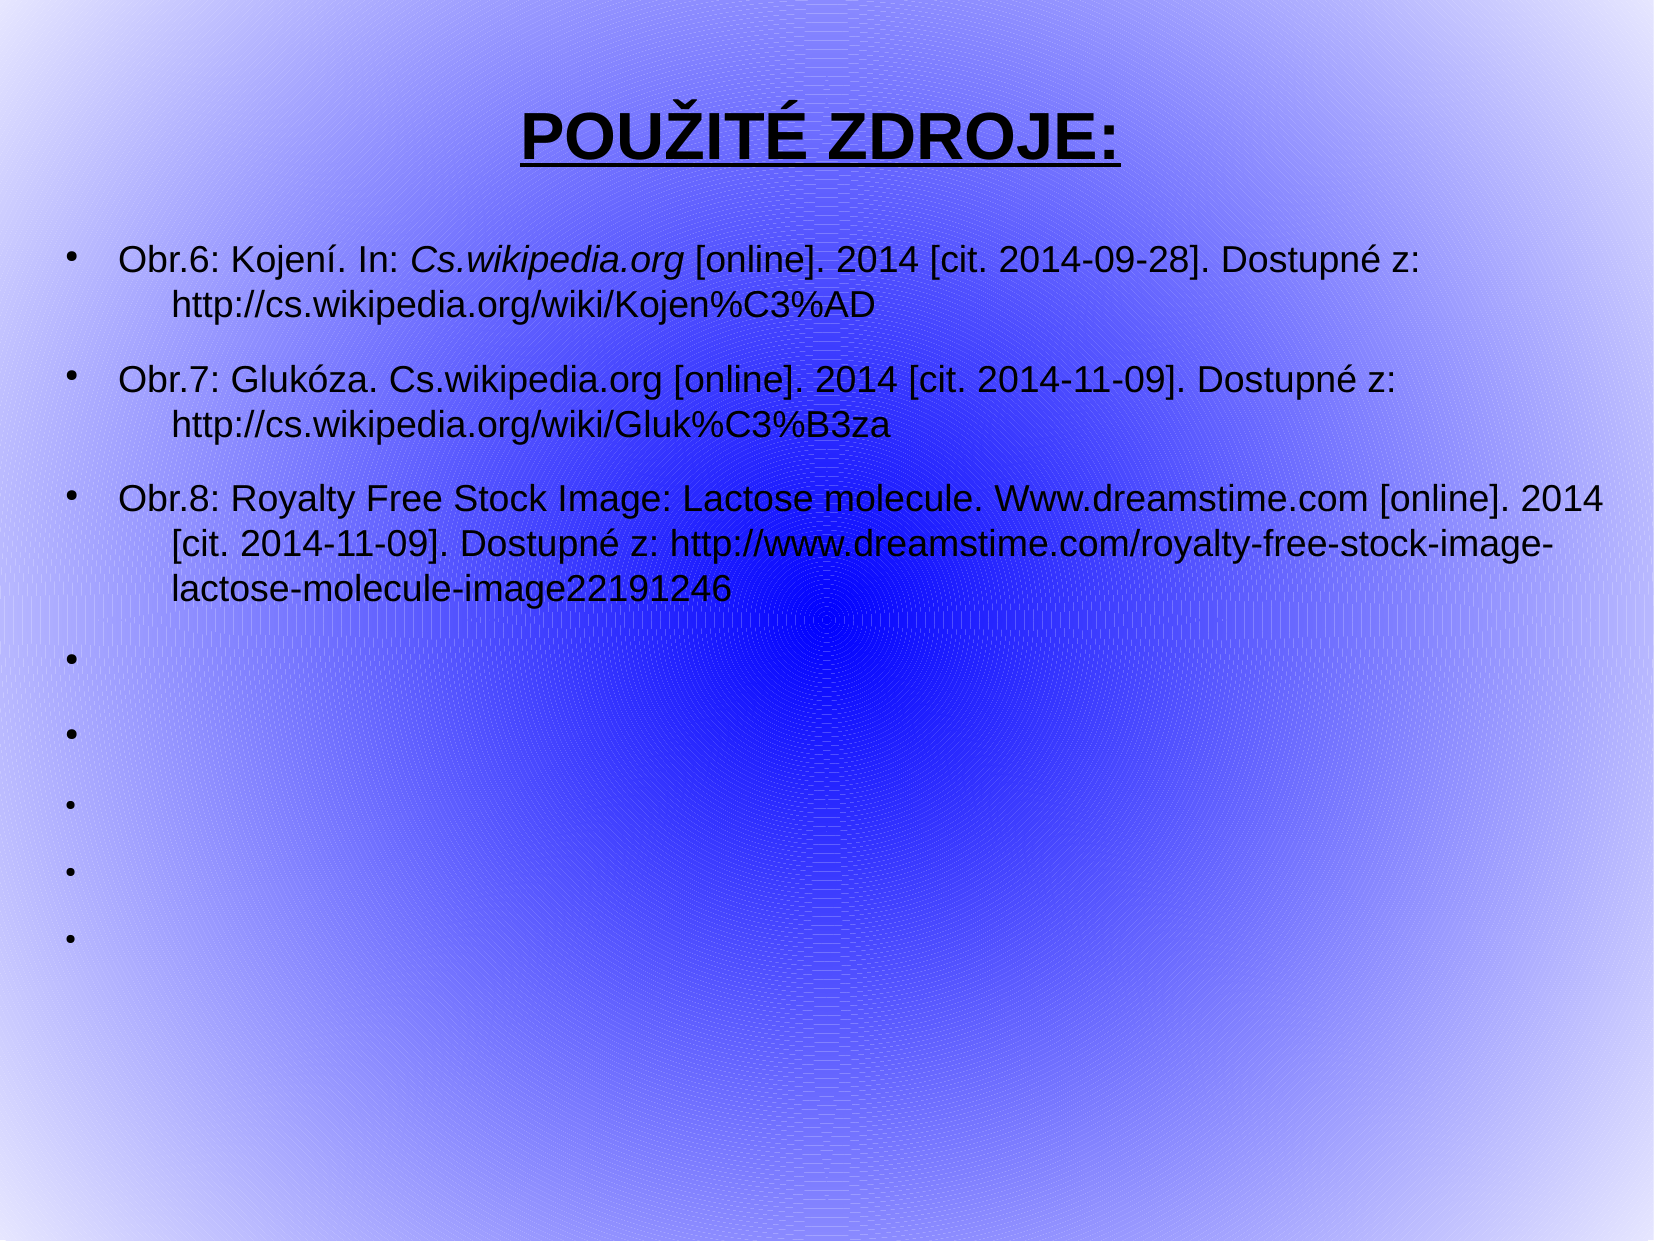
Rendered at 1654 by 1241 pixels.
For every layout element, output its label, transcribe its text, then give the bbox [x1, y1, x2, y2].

list Obr.6: Kojení. In: Cs.wikipedia.org [online]. 2014 [cit. 2014-09-28]. Dostupné z: http://cs.wikipedia.org/wiki/Kojen%C3%AD Obr.7: Glukóza. Cs.wikipedia.org [online]. 2014 [cit. 2014-11-09]. Dostupné z: http://cs.wikipedia.org/wiki/Gluk%C3%B3za Obr.8: Royalty Free Stock Image: Lactose molecule. Www.dreamstime.com [online]. 2014 [cit. 2014-11-09]. Dostupné z: http://www.dreamstime.com/royalty-free-stock-image-lactose-molecule-image22191246 [29, 88, 1625, 1241]
title POUŽITÉ ZDROJE: [76, 29, 1565, 88]
